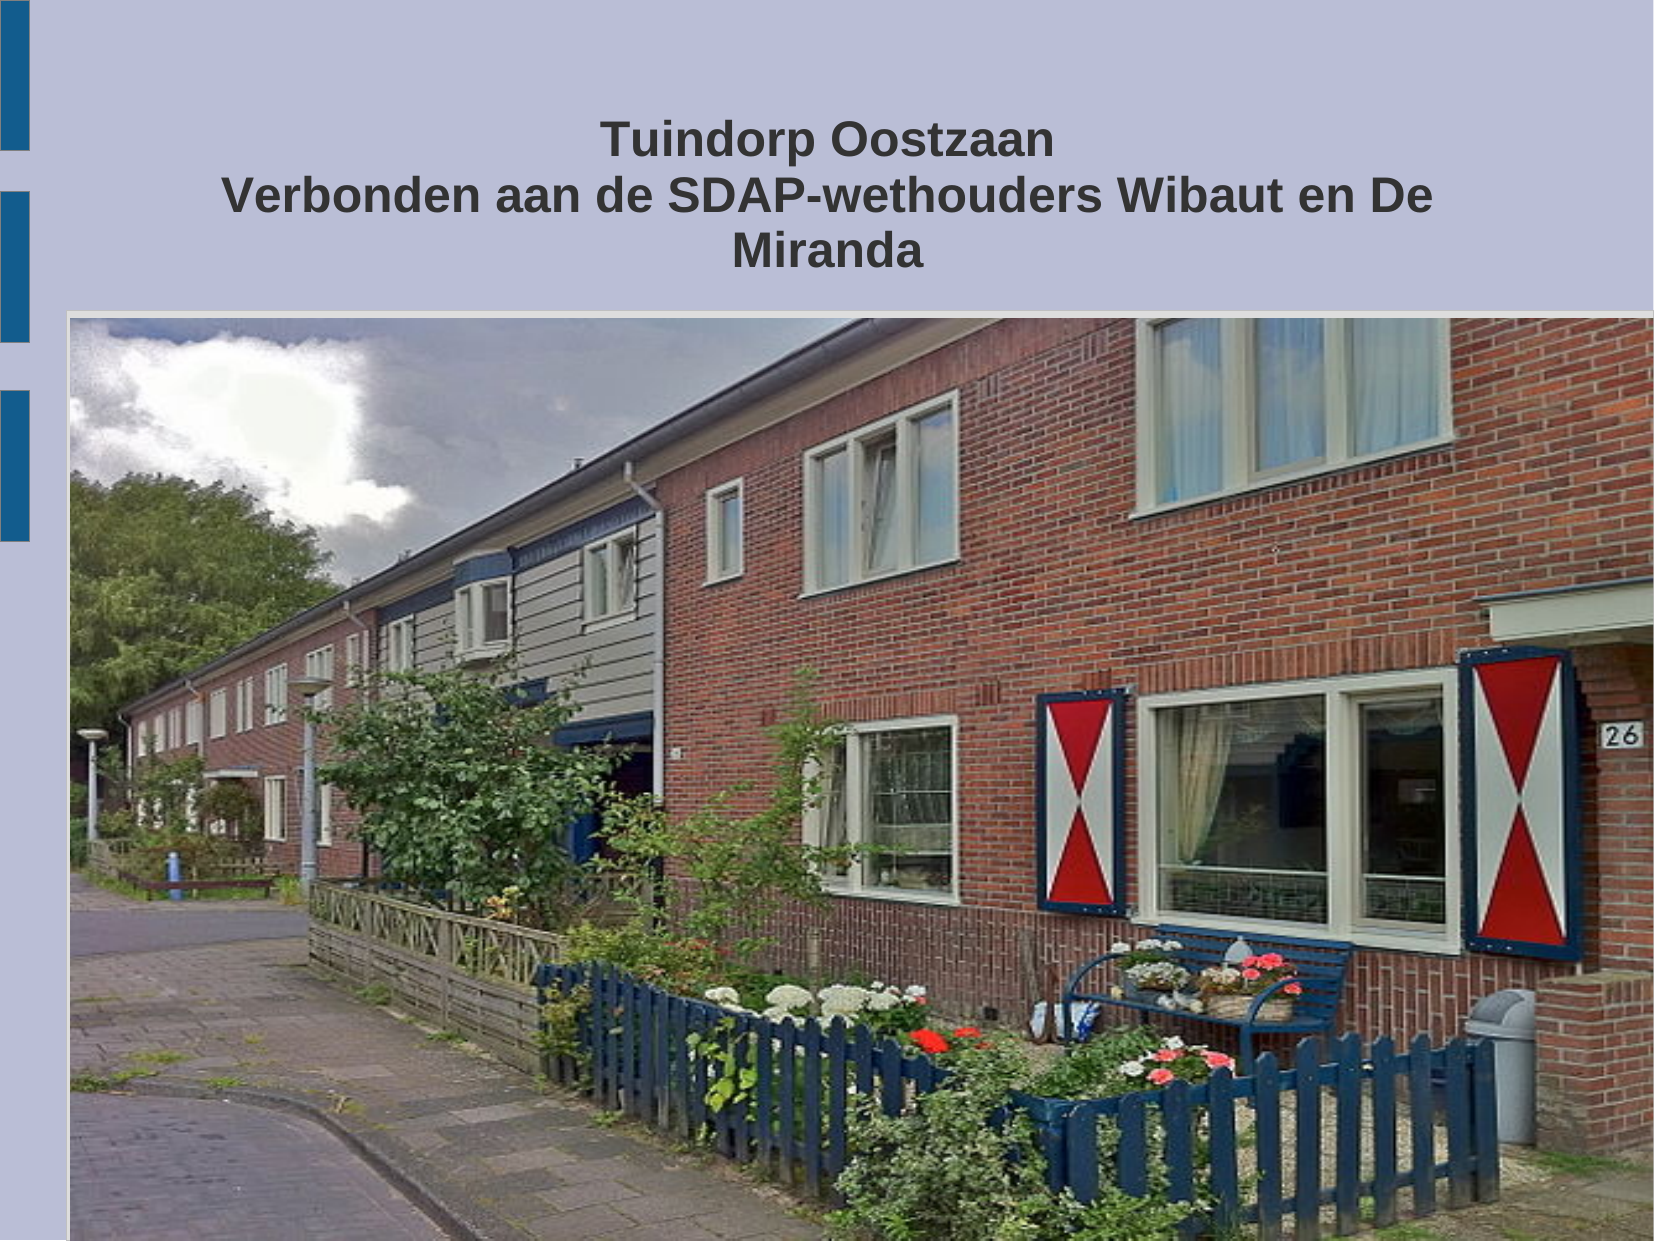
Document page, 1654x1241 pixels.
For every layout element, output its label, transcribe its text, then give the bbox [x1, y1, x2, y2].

title Tuindorp Oostzaan Verbonden aan de SDAP-wethouders Wibaut en De Miranda [121, 91, 1534, 299]
picture [70, 318, 1654, 1241]
